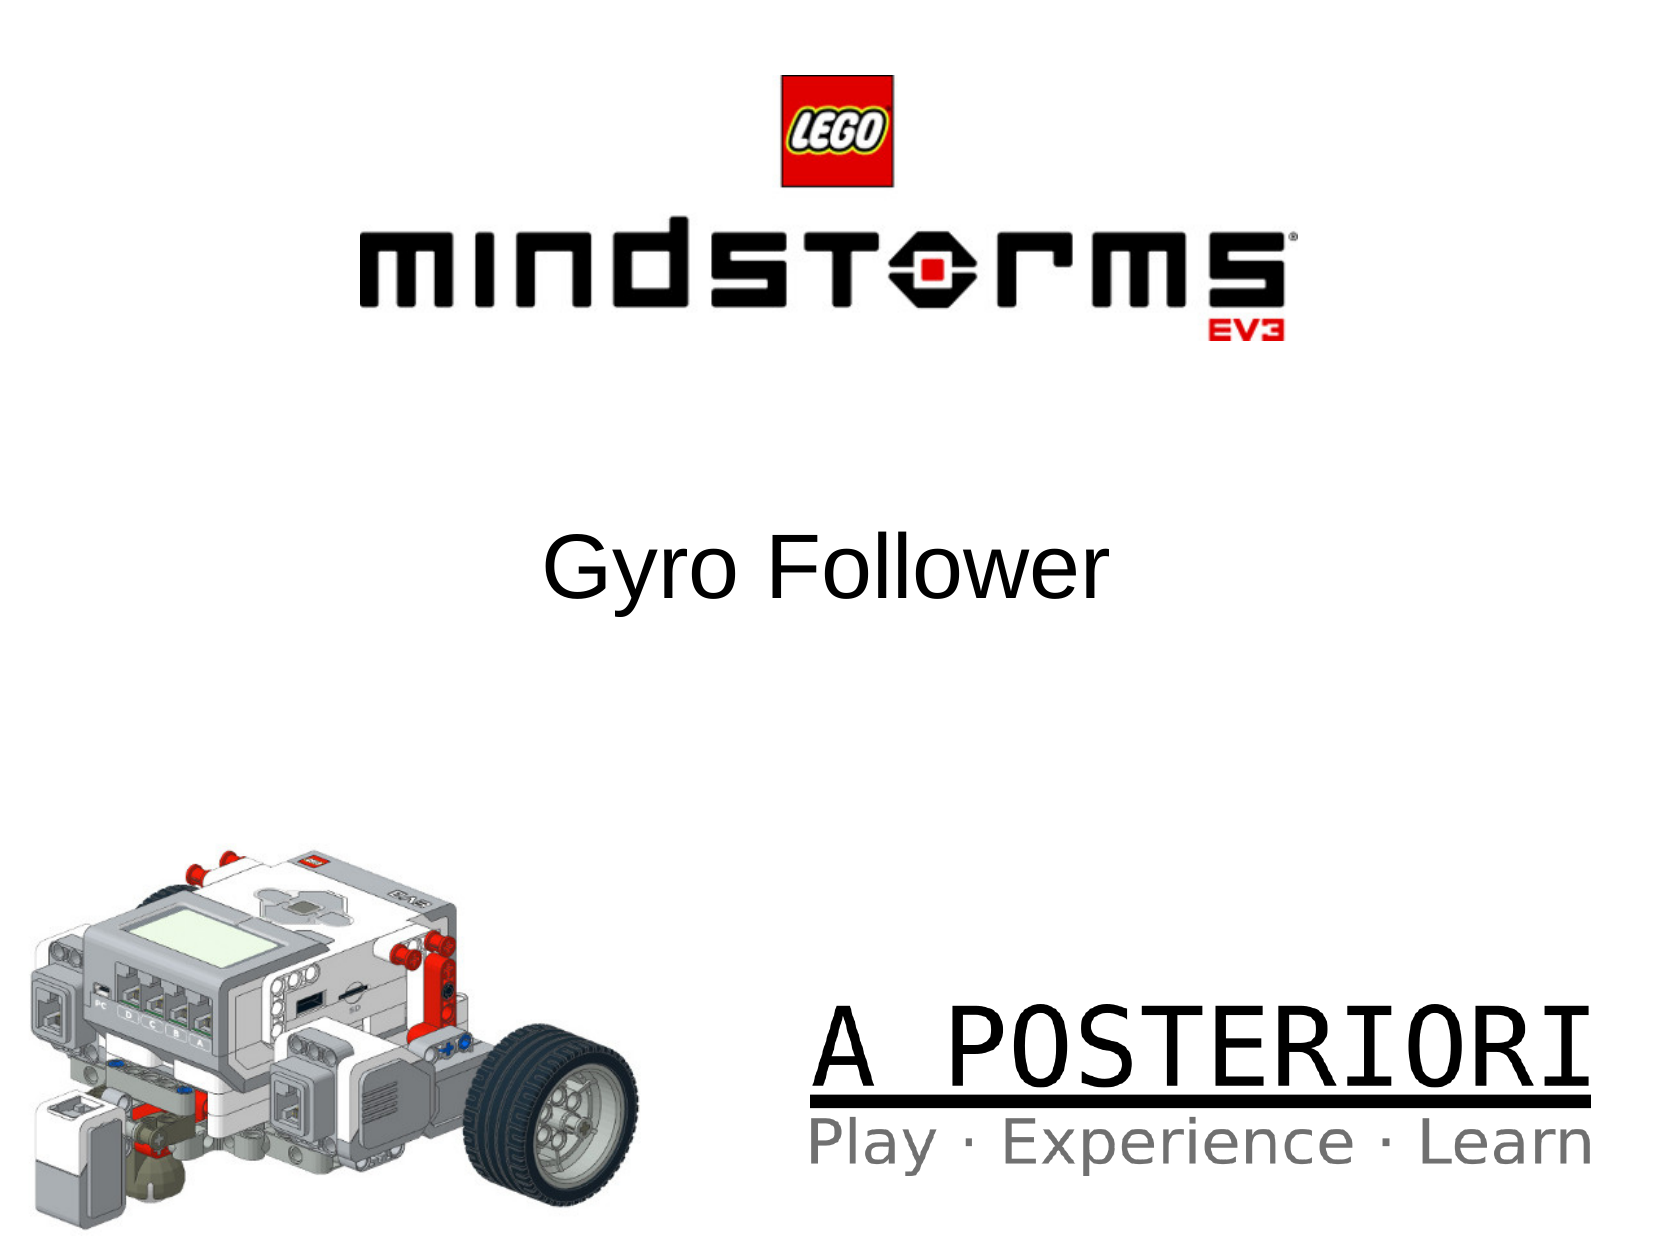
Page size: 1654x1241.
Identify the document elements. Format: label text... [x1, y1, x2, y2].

picture [810, 1004, 1591, 1176]
title Gyro Follower [82, 361, 1571, 772]
picture [360, 75, 1298, 341]
picture [0, 833, 646, 1236]
